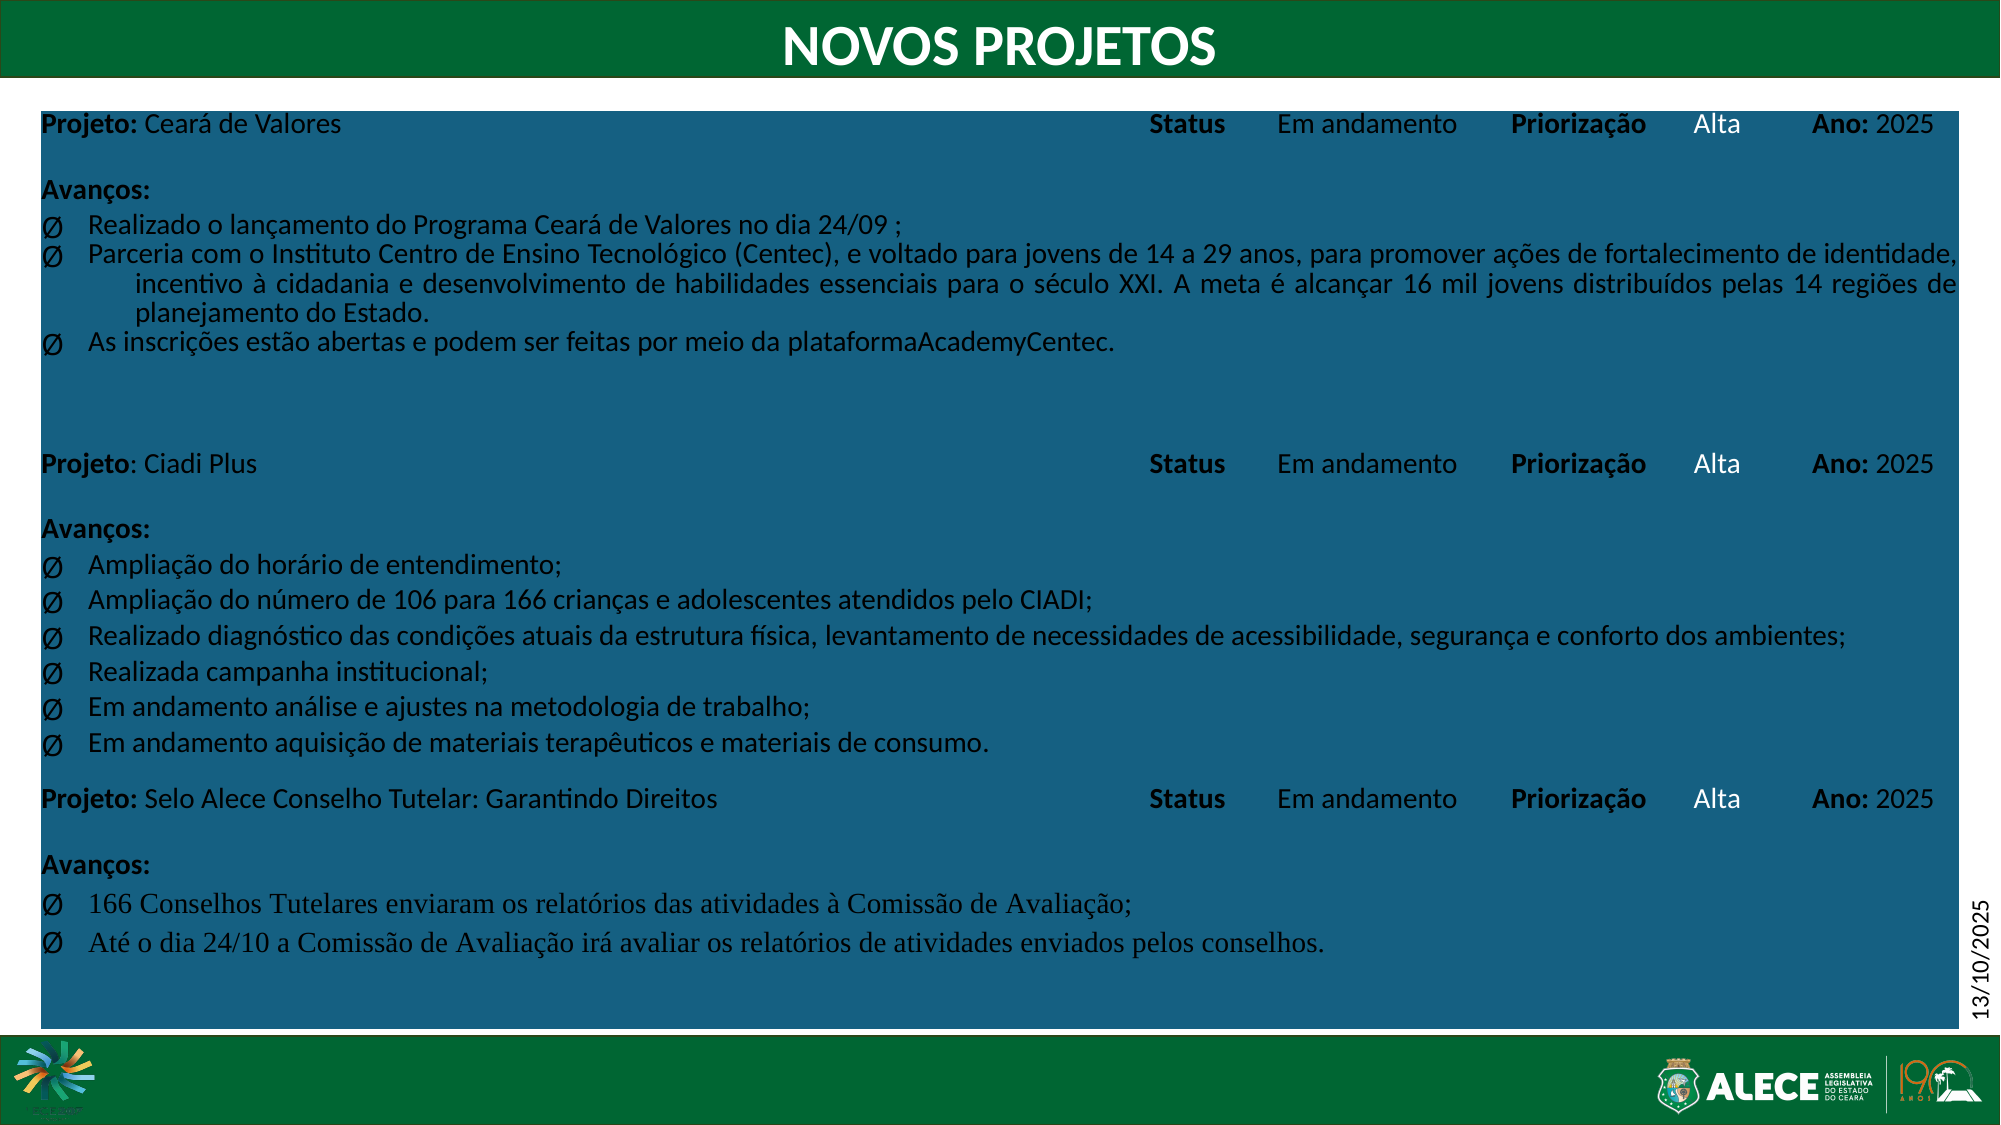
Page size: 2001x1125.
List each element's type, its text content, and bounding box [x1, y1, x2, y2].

picture [1625, 1029, 2000, 1125]
table_cell Ano: 2025 [1788, 451, 1959, 517]
table_cell Em andamento [1255, 787, 1480, 852]
table_cell Alta [1647, 787, 1788, 852]
table_cell Projeto: Ciadi Plus [41, 451, 1121, 517]
table_cell Projeto: Selo Alece Conselho Tutelar: Garantindo Direitos [41, 787, 1121, 852]
table_cell Avanços: Realizado o lançamento do Programa Ceará de Valores no dia 24/09 ; Parceria com o Instituto Centro de Ensino Tecnológico (Centec), e voltado para jovens de 14 a 29 anos, para promover ações de fortalecimento de identidade, incentivo à cidadania e desenvolvimento de habilidades essenciais para o século XXI. A meta é alcançar 16 mil jovens distribuídos pelas 14 regiões de planejamento do Estado. As inscrições estão abertas e podem ser feitas por meio da plataforma Academy Centec. [41, 177, 1959, 451]
table_header Priorização [1480, 111, 1647, 177]
table_header Projeto: Ceará de Valores [41, 111, 1121, 177]
table_cell Status [1121, 787, 1255, 852]
table_cell Alta [1647, 451, 1788, 517]
text_box 13/10/2025 [1956, 883, 2000, 1037]
table_cell Status [1121, 451, 1255, 517]
table_header Alta [1647, 111, 1788, 177]
table_header Em andamento [1255, 111, 1480, 177]
text_box NOVOS PROJETOS [0, 0, 2000, 77]
table_cell Priorização [1480, 787, 1647, 852]
table_cell Ano: 2025 [1788, 787, 1959, 852]
table_cell Em andamento [1255, 451, 1480, 517]
table_cell Avanços: 166 Conselhos Tutelares enviaram os relatórios das atividades à Comissão de Avaliação; Até o dia 24/10 a Comissão de Avaliação irá avaliar os relatórios de atividades enviados pelos conselhos. [41, 852, 1959, 1029]
text_box [0, 1036, 1625, 1125]
table_cell Avanços: Ampliação do horário de entendimento; Ampliação do número de 106 para 166 crianças e adolescentes atendidos pelo CIADI; Realizado diagnóstico das condições atuais da estrutura física, levantamento de necessidades de acessibilidade, segurança e conforto dos ambientes; Realizada campanha institucional; Em andamento análise e ajustes na metodologia de trabalho; Em andamento aquisição de materiais terapêuticos e materiais de consumo. [41, 517, 1959, 787]
table_cell Priorização [1480, 451, 1647, 517]
table_header Status [1121, 111, 1255, 177]
table_header Ano: 2025 [1788, 111, 1959, 177]
